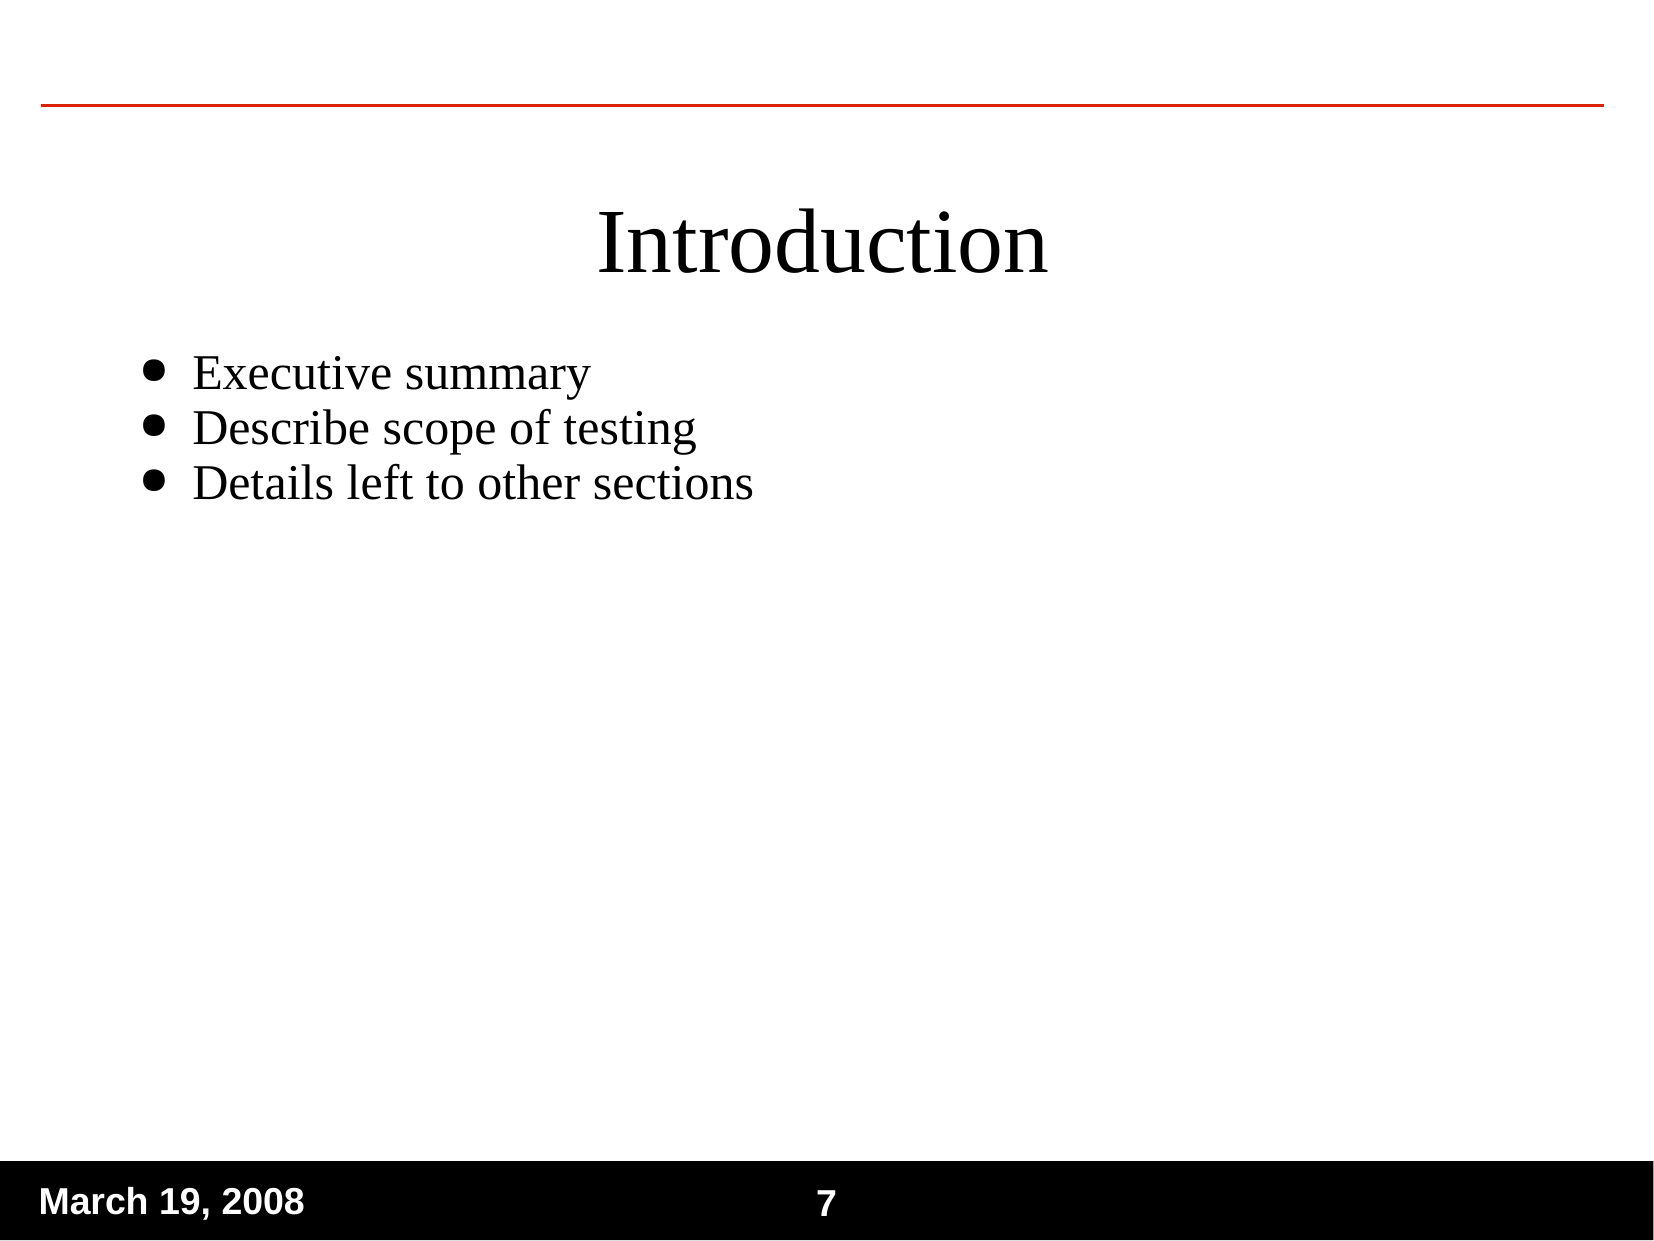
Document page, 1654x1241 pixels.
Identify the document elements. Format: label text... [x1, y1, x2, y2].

list Executive summary Describe scope of testing Details left to other sections [121, 344, 1534, 1127]
title Introduction [117, 137, 1530, 346]
